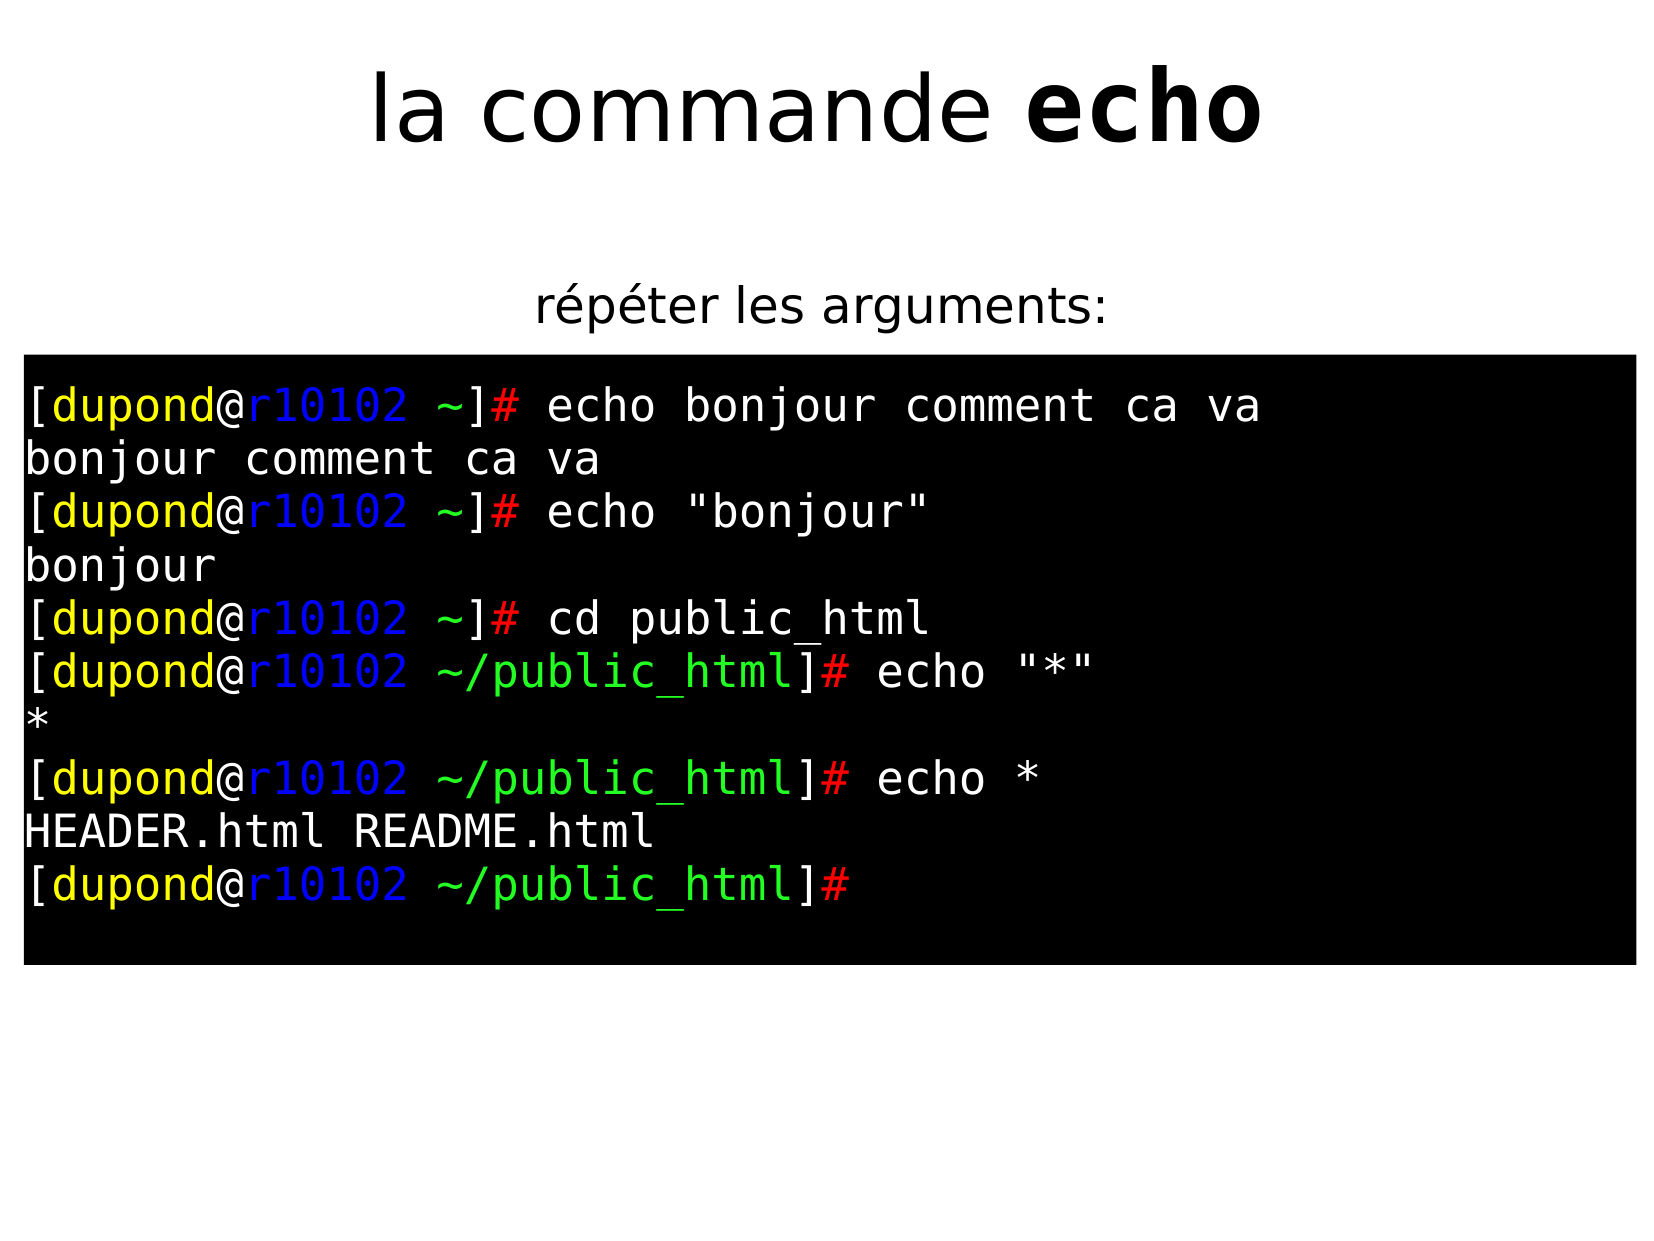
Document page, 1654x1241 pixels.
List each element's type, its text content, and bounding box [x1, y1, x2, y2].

text_box répéter les arguments: [74, 277, 1570, 395]
text_box [dupond@r10102 ~]# echo bonjour comment ca va bonjour comment ca va [dupond@r10102 ~]# echo "bonjour" bonjour [dupond@r10102 ~]# cd public_html [dupond@r10102 ~/public_html]# echo "*" * [dupond@r10102 ~/public_html]# echo * HEADER.html README.html [dupond@r10102 ~/public_html]# [23, 354, 1637, 965]
title la commande echo [126, 40, 1508, 173]
